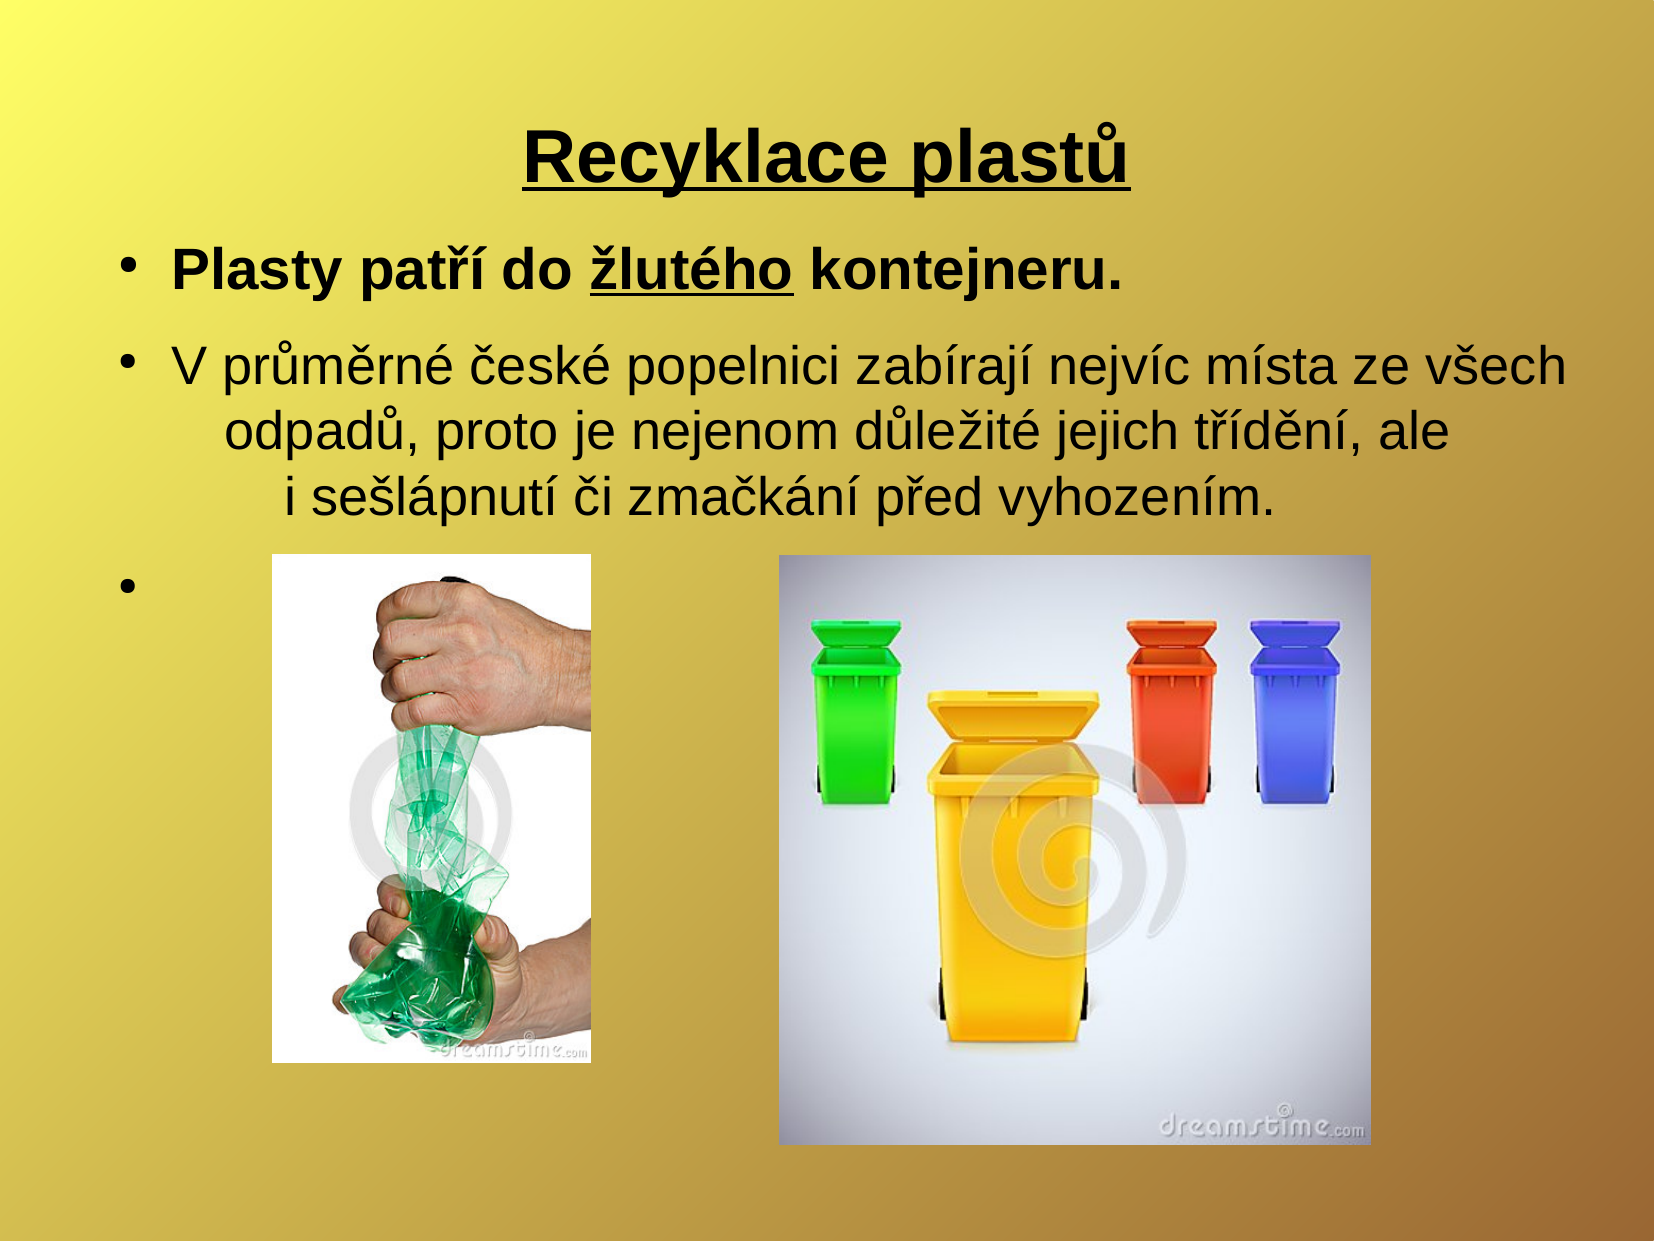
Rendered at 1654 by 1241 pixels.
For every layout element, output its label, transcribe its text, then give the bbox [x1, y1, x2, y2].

title Recyklace plastů [82, 49, 1571, 231]
list Plasty patří do žlutého kontejneru. V průměrné české popelnici zabírají nejvíc místa ze všech odpadů, proto je nejenom důležité jejich třídění, ale i sešlápnutí či zmačkání před vyhozením. [82, 231, 1571, 851]
picture [779, 555, 1371, 1145]
picture [272, 851, 591, 1063]
